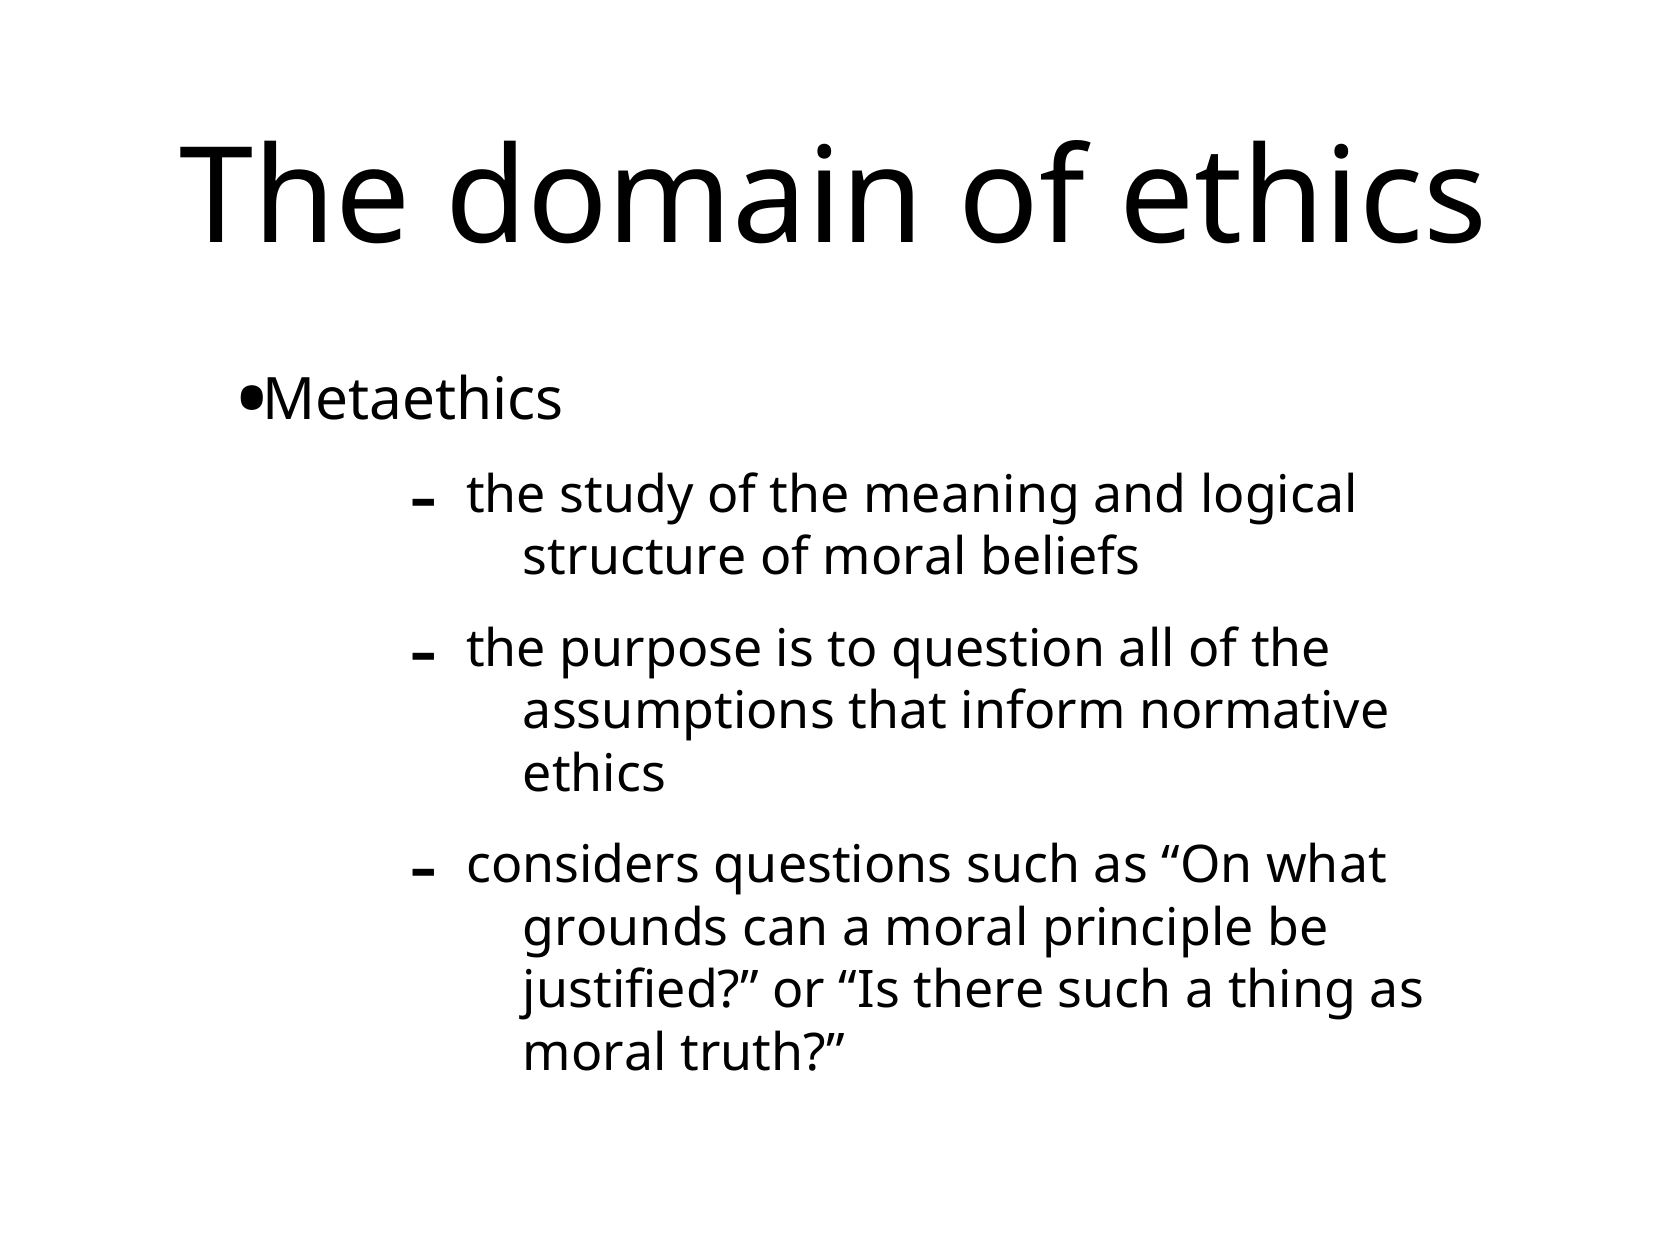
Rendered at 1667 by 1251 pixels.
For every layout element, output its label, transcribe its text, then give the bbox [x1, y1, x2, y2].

title The domain of ethics [162, 33, 1505, 346]
list Metaethics the study of the meaning and logical structure of moral beliefs the purpose is to question all of the assumptions that inform normative ethics considers questions such as “On what grounds can a moral principle be justified?” or “Is there such a thing as moral truth?” [162, 354, 1505, 1088]
